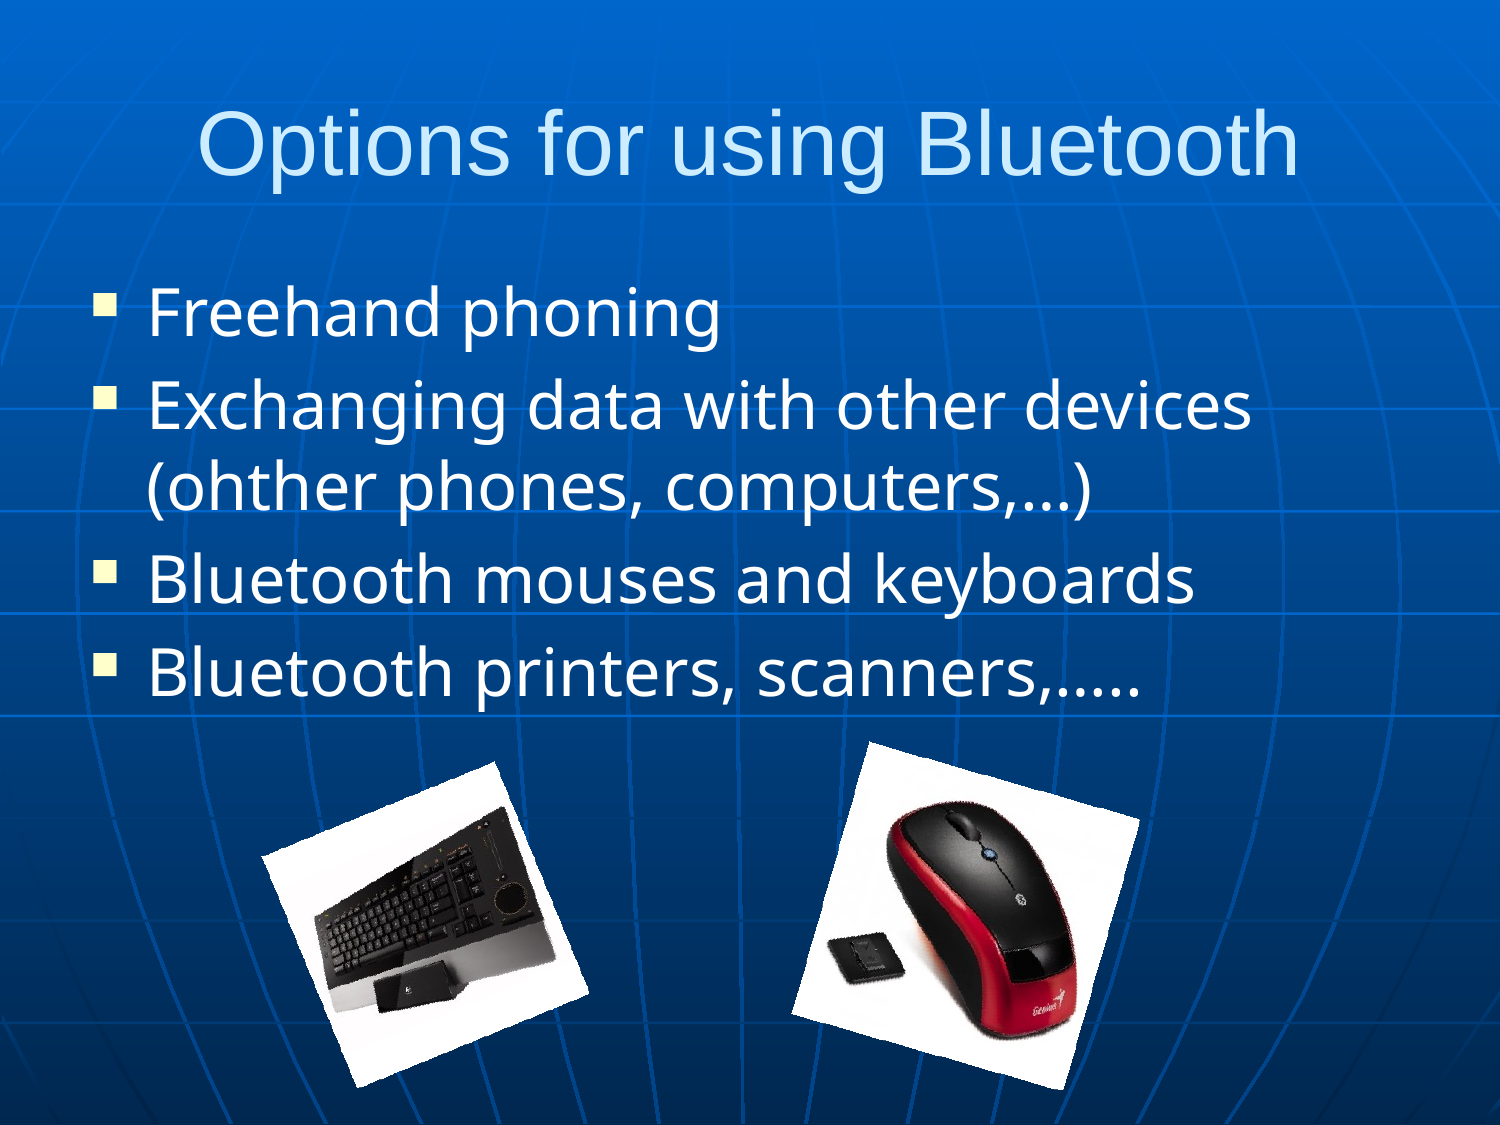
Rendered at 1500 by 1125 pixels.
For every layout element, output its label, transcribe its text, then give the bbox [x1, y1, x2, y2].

picture [791, 741, 1140, 1090]
list Freehand phoning Exchanging data with other devices (ohther phones, computers,…) Bluetooth mouses and keyboards Bluetooth printers, scanners,….. [75, 262, 1425, 1006]
picture [261, 761, 589, 1089]
title Options for using Bluetooth [75, 45, 1425, 233]
